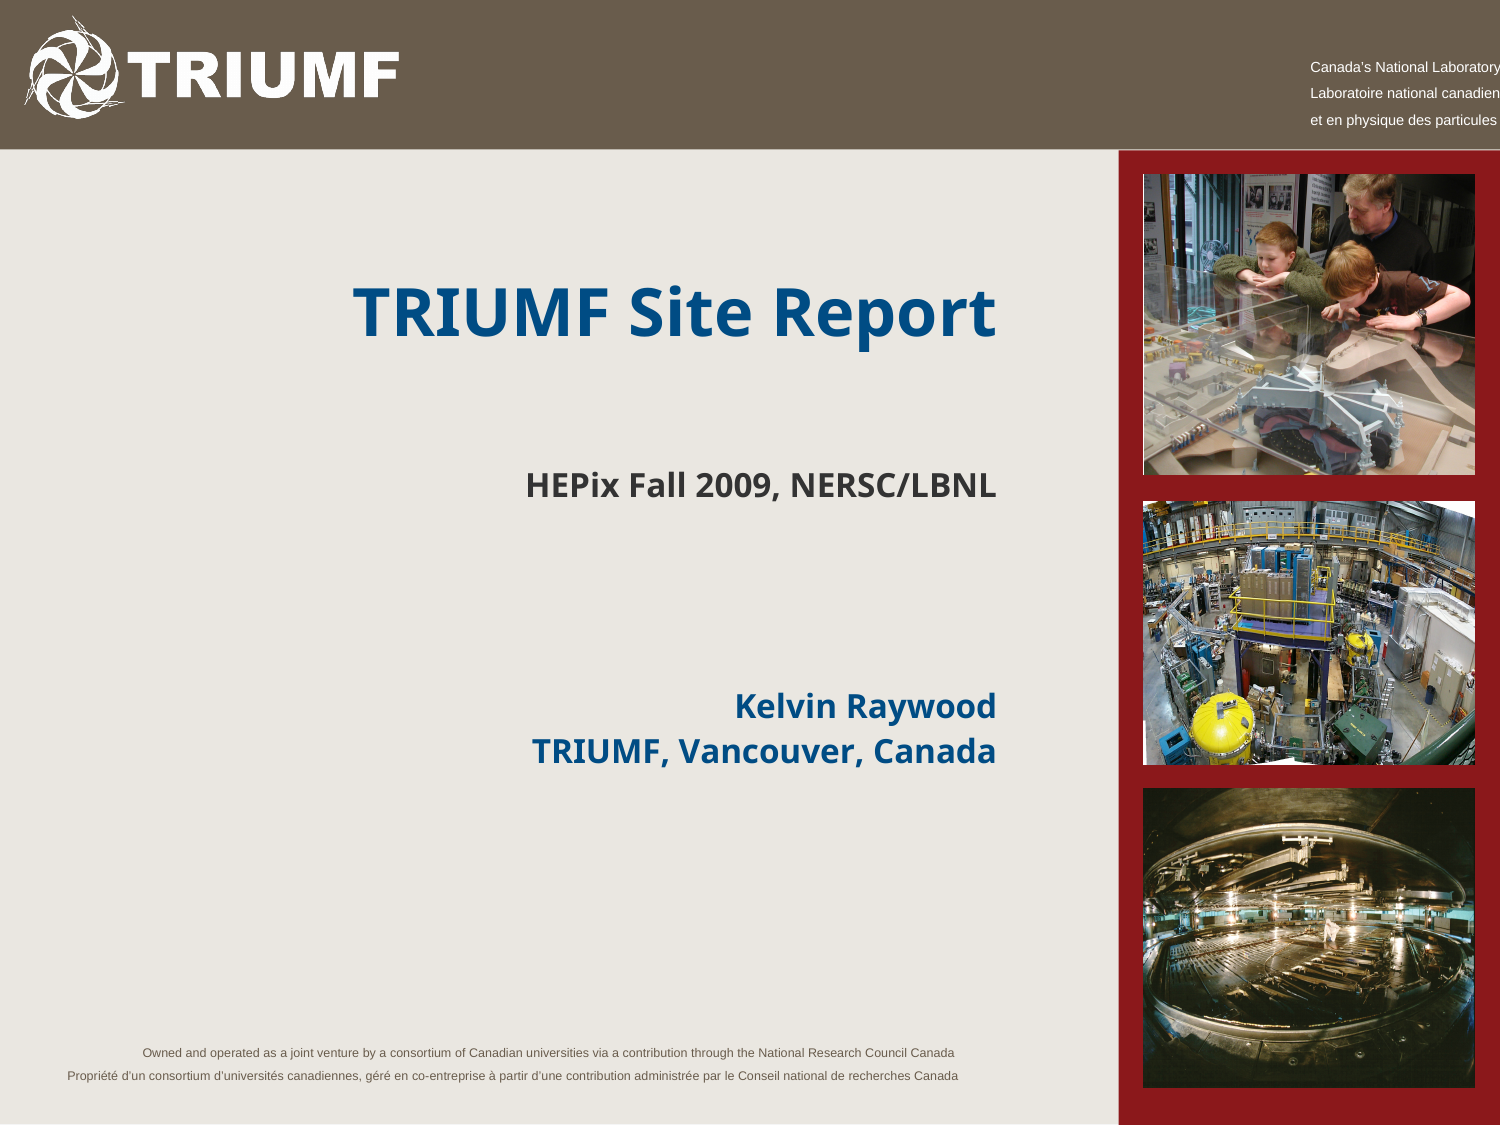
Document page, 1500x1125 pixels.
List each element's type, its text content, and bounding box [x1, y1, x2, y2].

text_box TRIUMF Site Report HEPix Fall 2009, NERSC/LBNL Kelvin Raywood TRIUMF, Vancouver, Canada [224, 292, 1013, 775]
text_box Owned and operated as a joint venture by a consortium of Canadian universities via a contribution through the National Research Council Canada Propriété d’un consortium d’universités canadiennes, géré en co-entreprise à partir d’une contribution administrée par le Conseil national de recherches Canada [52, 1037, 973, 1091]
text_box Canada’s National Laboratory for Particle and Nuclear Physics Laboratoire national canadien pour la recherche en physique nucléaire et en physique des particules [1295, 49, 1500, 137]
picture [24, 15, 400, 119]
picture [1143, 788, 1475, 1088]
picture [1143, 174, 1475, 475]
picture [1143, 501, 1475, 765]
text_box [0, 0, 1500, 1125]
